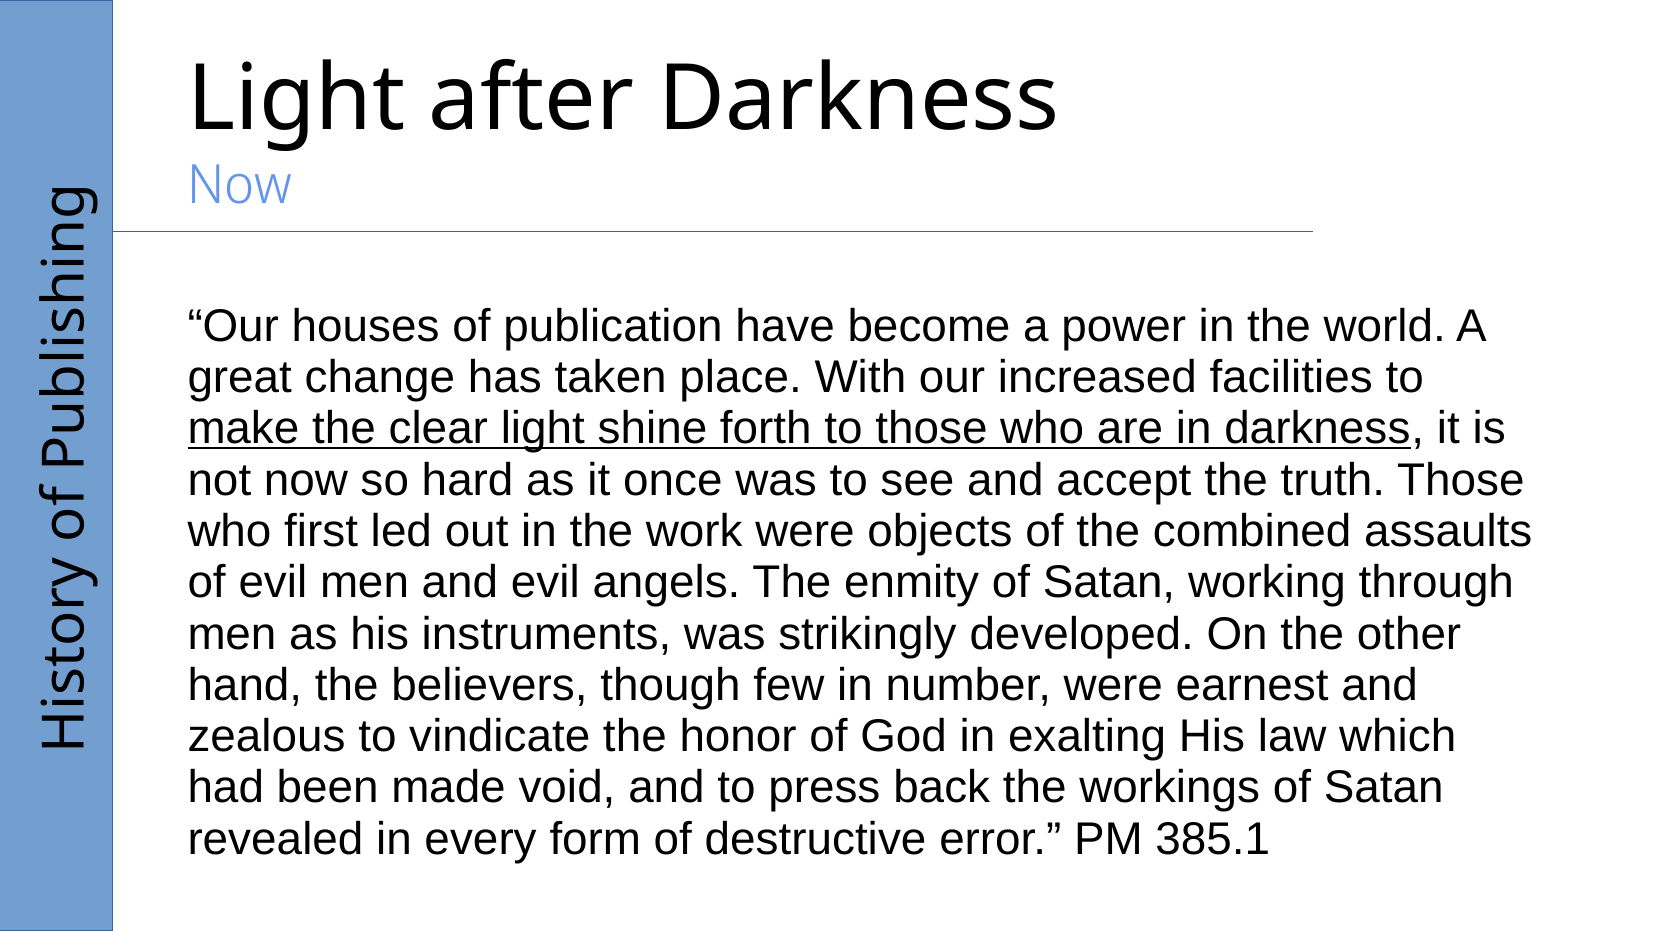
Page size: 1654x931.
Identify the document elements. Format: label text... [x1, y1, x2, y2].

text_box [0, 0, 113, 931]
text_box “Our houses of publication have become a power in the world. A great change has taken place. With our increased facilities to make the clear light shine forth to those who are in darkness, it is not now so hard as it once was to see and accept the truth. Those who first led out in the work were objects of the combined assaults of evil men and evil angels. The enmity of Satan, working through men as his instruments, was strikingly developed. On the other hand, the believers, though few in number, were earnest and zealous to vindicate the honor of God in exalting His law which had been made void, and to press back the workings of Satan revealed in every form of destructive error.” PM 385.1 [187, 300, 1538, 864]
title Now [187, 125, 1571, 239]
text_box History of Publishing [13, 37, 105, 901]
title Light after Darkness [187, 33, 1571, 125]
